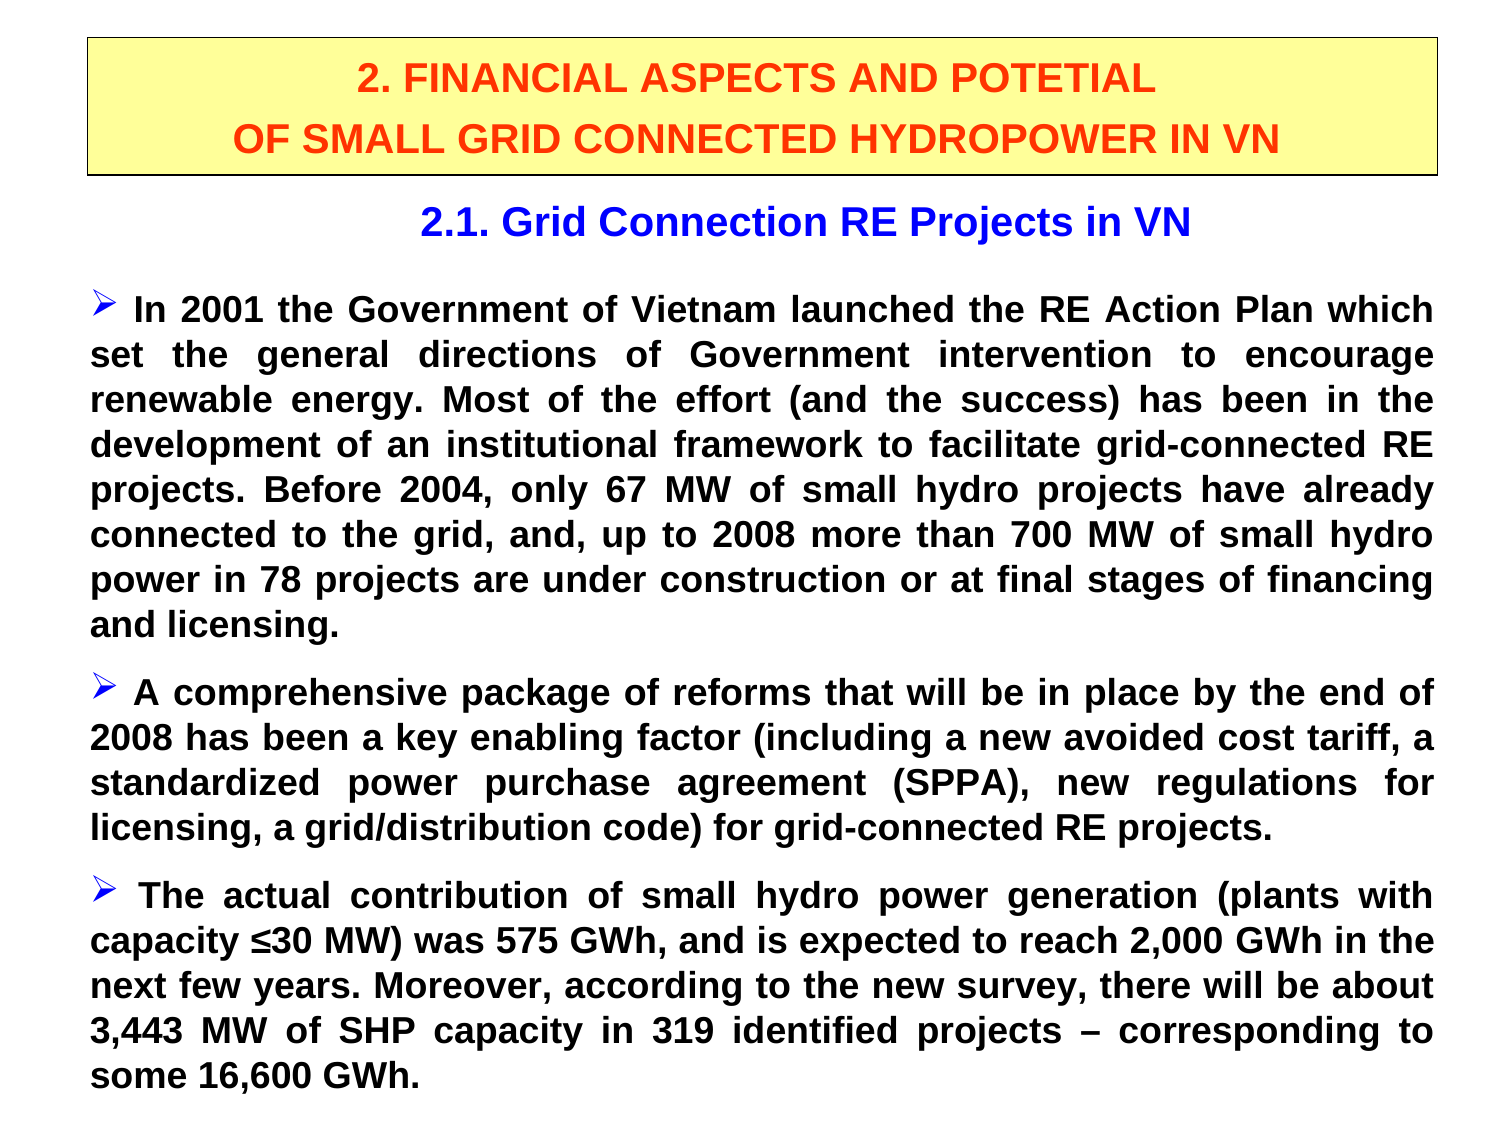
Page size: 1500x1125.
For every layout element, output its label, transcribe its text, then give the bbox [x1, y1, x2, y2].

text_box 2. FINANCIAL ASPECTS AND POTETIAL OF SMALL GRID CONNECTED HYDROPOWER IN VN [87, 37, 1438, 175]
text_box 2.1. Grid Connection RE Projects in VN [249, 187, 1363, 253]
text_box In 2001 the Government of Vietnam launched the RE Action Plan which set the general directions of Government intervention to encourage renewable energy. Most of the effort (and the success) has been in the development of an institutional framework to facilitate grid-connected RE projects. Before 2004, only 67 MW of small hydro projects have already connected to the grid, and, up to 2008 more than 700 MW of small hydro power in 78 projects are under construction or at final stages of financing and licensing. A comprehensive package of reforms that will be in place by the end of 2008 has been a key enabling factor (including a new avoided cost tariff, a standardized power purchase agreement (SPPA), new regulations for licensing, a grid/distribution code) for grid-connected RE projects. The actual contribution of small hydro power generation (plants with capacity ≤30 MW) was 575 GWh, and is expected to reach 2,000 GWh in the next few years. Moreover, according to the new survey, there will be about 3,443 MW of SHP capacity in 319 identified projects – corresponding to some 16,600 GWh. [74, 276, 1450, 1109]
